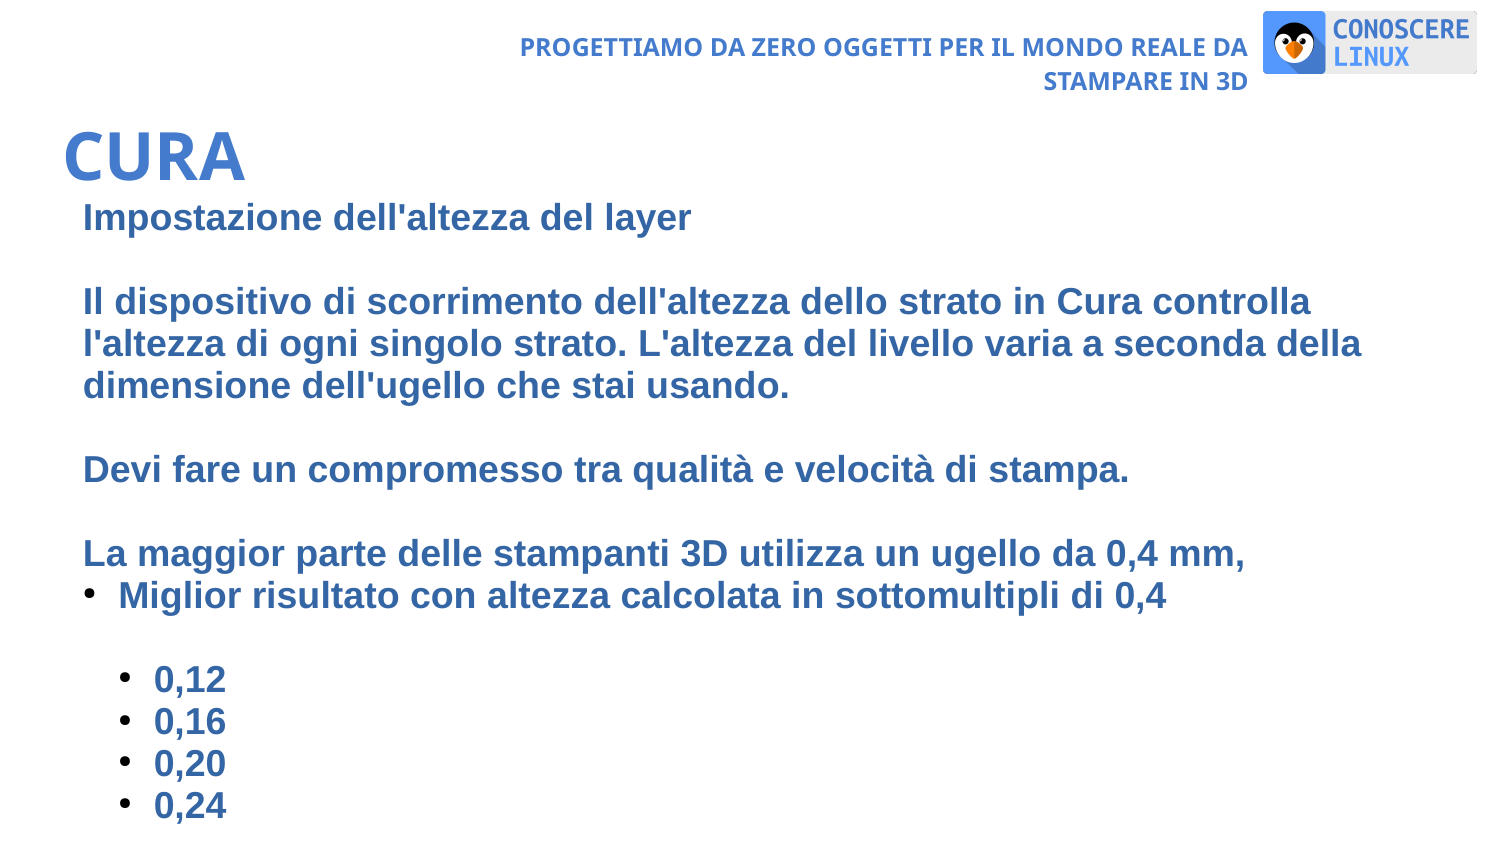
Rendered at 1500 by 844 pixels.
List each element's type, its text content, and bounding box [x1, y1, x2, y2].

text_box CURA [47, 102, 1276, 189]
text_box PROGETTIAMO DA ZERO OGGETTI PER IL MONDO REALE DA STAMPARE IN 3D [437, 21, 1264, 91]
text_box Impostazione dell'altezza del layer Il dispositivo di scorrimento dell'altezza dello strato in Cura controlla l'altezza di ogni singolo strato. L'altezza del livello varia a seconda della dimensione dell'ugello che stai usando. Devi fare un compromesso tra qualità e velocità di stampa. La maggior parte delle stampanti 3D utilizza un ugello da 0,4 mm, Miglior risultato con altezza calcolata in sottomultipli di 0,4 0,12 0,16 0,20 0,24 [68, 188, 1402, 834]
picture [1263, 11, 1477, 74]
